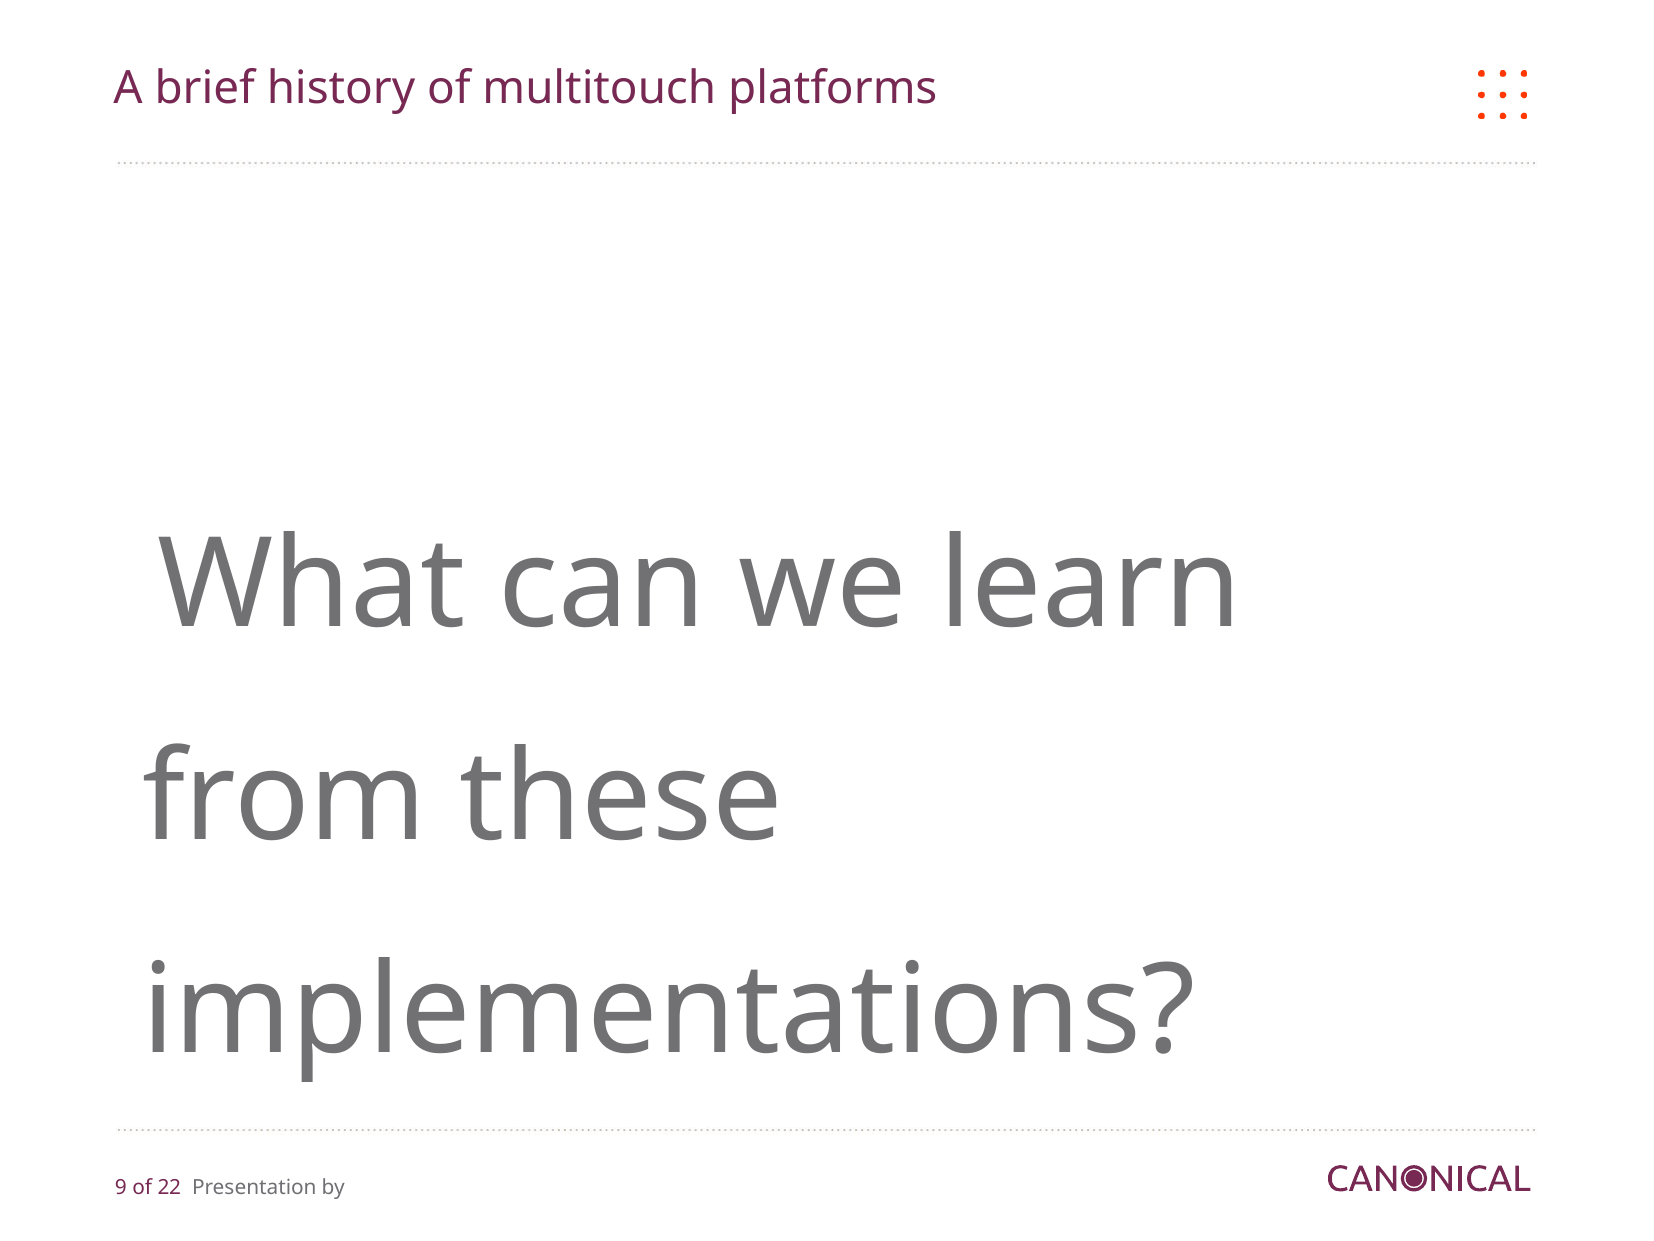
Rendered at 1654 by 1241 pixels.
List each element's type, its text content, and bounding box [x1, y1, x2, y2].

picture [116, 160, 1539, 168]
picture [1478, 70, 1527, 119]
list What can we learn from these implementations? [112, 450, 1537, 1241]
title A brief history of multitouch platforms [113, 64, 1382, 107]
